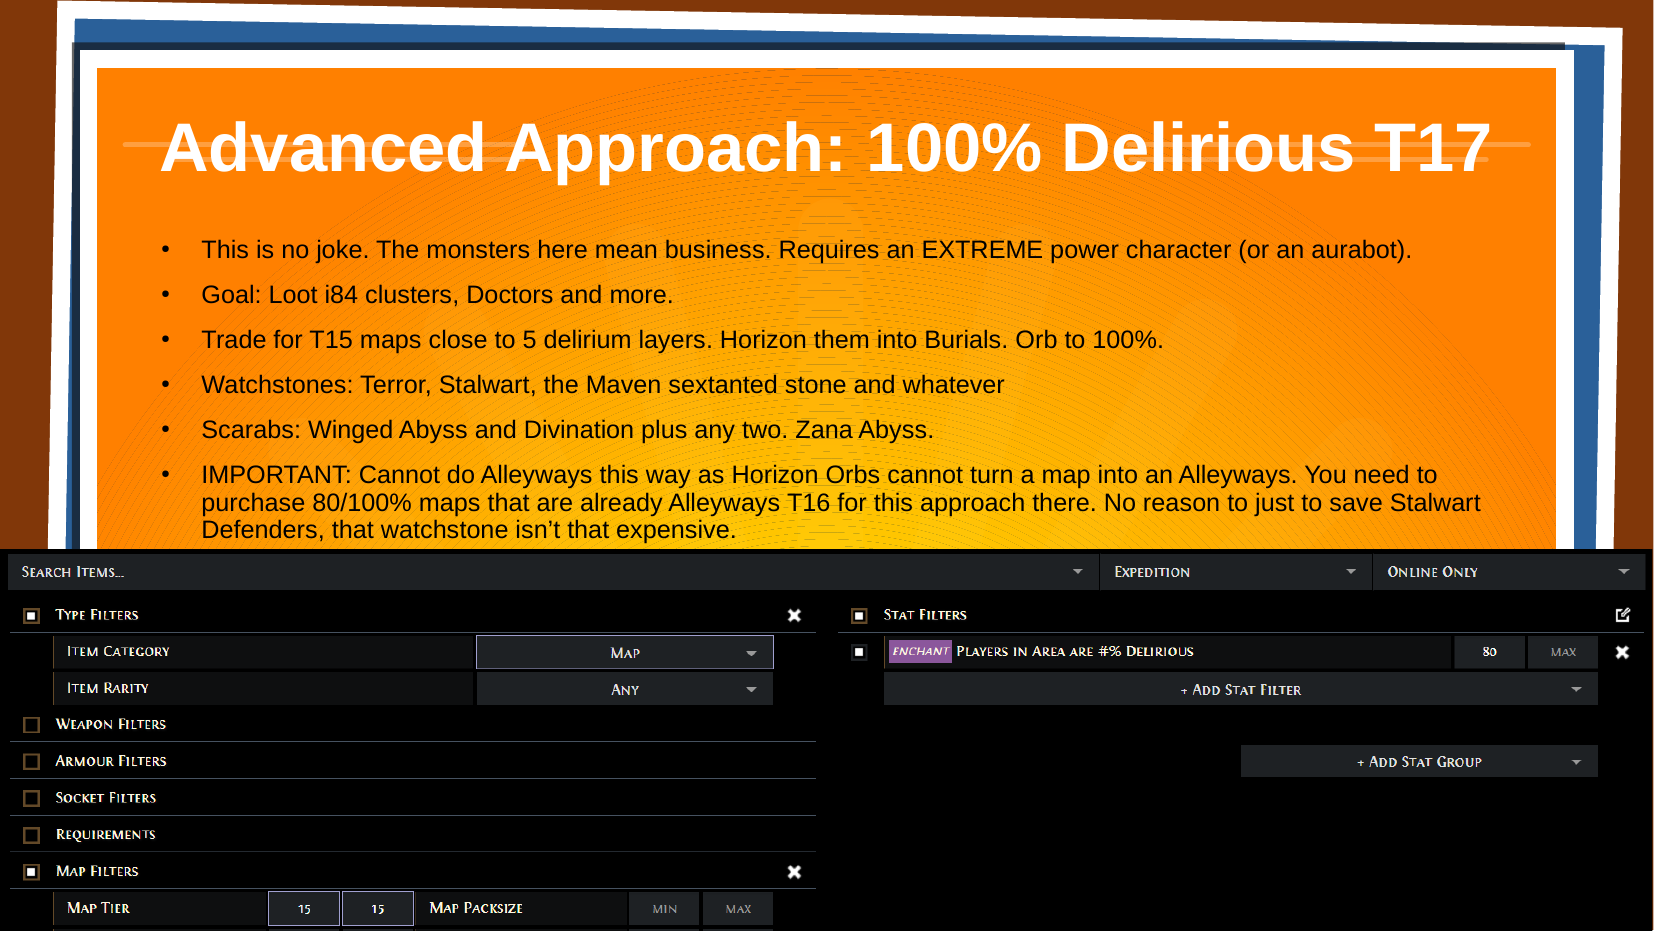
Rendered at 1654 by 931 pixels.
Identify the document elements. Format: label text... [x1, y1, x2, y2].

list This is no joke. The monsters here mean business. Requires an EXTREME power character (or an aurabot). Goal: Loot i84 clusters, Doctors and more. Trade for T15 maps close to 5 delirium layers. Horizon them into Burials. Orb to 100%. Watchstones: Terror, Stalwart, the Maven sextanted stone and whatever Scarabs: Winged Abyss and Divination plus any two. Zana Abyss. IMPORTANT: Cannot do Alleyways this way as Horizon Orbs cannot turn a map into an Alleyways. You need to purchase 80/100% maps that are already Alleyways T16 for this approach there. No reason to just to save Stalwart Defenders, that watchstone isn’t that expensive. [147, 236, 1506, 549]
picture [0, 549, 1653, 931]
title Advanced Approach: 100% Delirious T17 [147, 73, 1506, 222]
